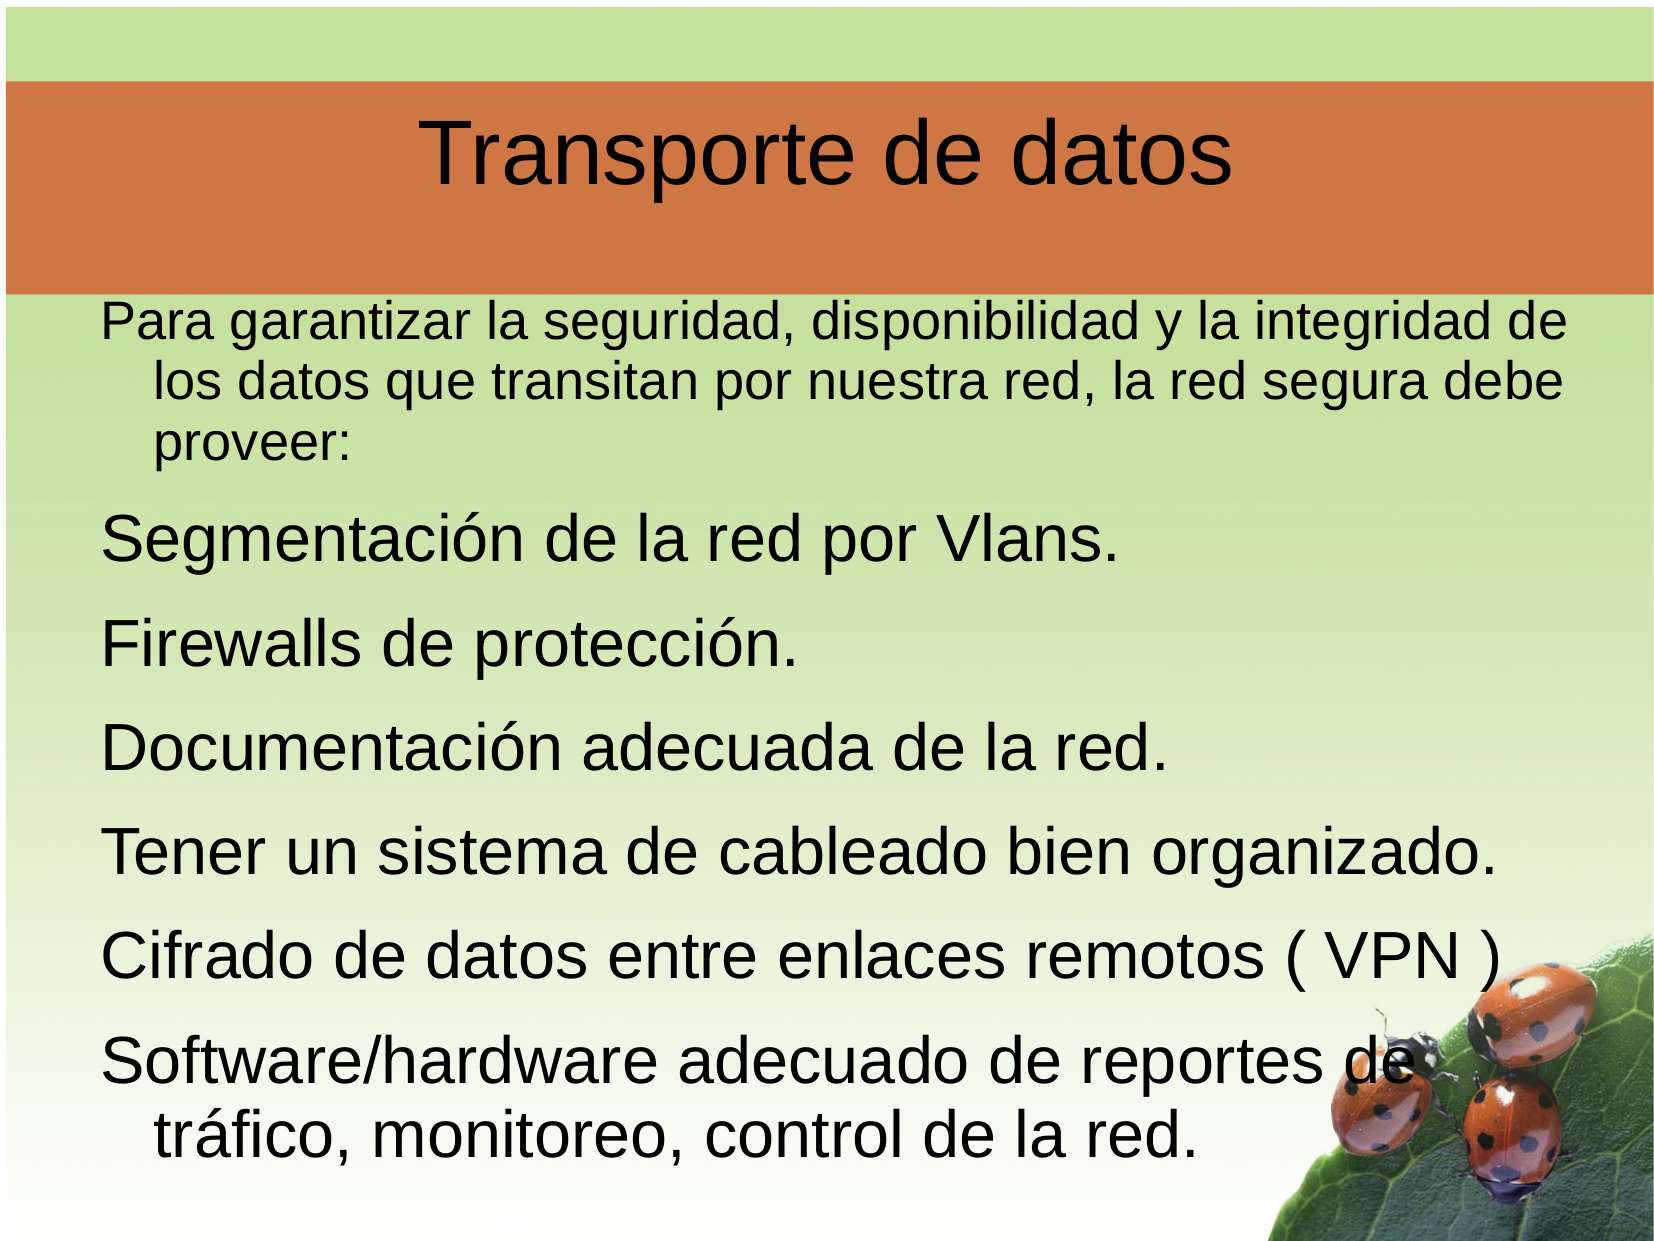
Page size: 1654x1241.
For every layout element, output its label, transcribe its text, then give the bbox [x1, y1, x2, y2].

title Transporte de datos [82, 56, 1571, 250]
list Para garantizar la seguridad, disponibilidad y la integridad de los datos que transitan por nuestra red, la red segura debe proveer: Segmentación de la red por Vlans. Firewalls de protección. Documentación adecuada de la red. Tener un sistema de cableado bien organizado. Cifrado de datos entre enlaces remotos ( VPN ) Software/hardware adecuado de reportes de tráfico, monitoreo, control de la red. [82, 290, 1571, 1173]
picture [5, 7, 1654, 1241]
